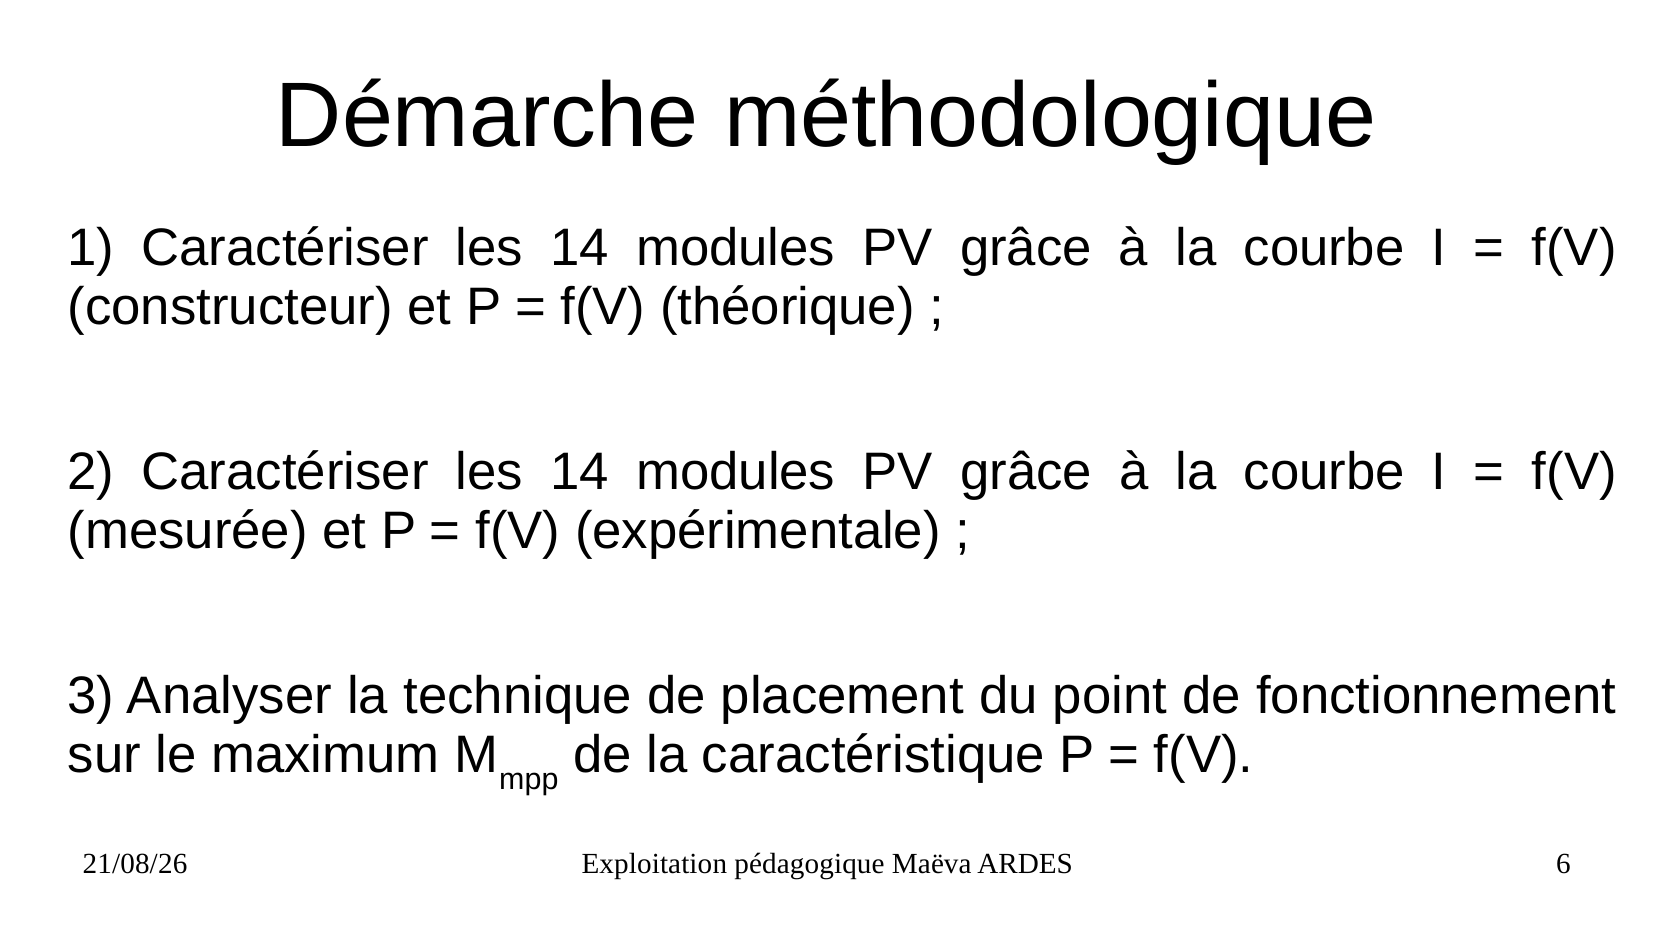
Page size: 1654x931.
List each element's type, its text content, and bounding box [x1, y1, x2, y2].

list 1) Caractériser les 14 modules PV grâce à la courbe I = f(V) (constructeur) et P = f(V) (théorique) ; 2) Caractériser les 14 modules PV grâce à la courbe I = f(V) (mesurée) et P = f(V) (expérimentale) ; 3) Analyser la technique de placement du point de fonctionnement sur le maximum Mmpp de la caractéristique P = f(V). [11, 217, 1619, 839]
title Démarche méthodologique [82, 37, 1571, 193]
